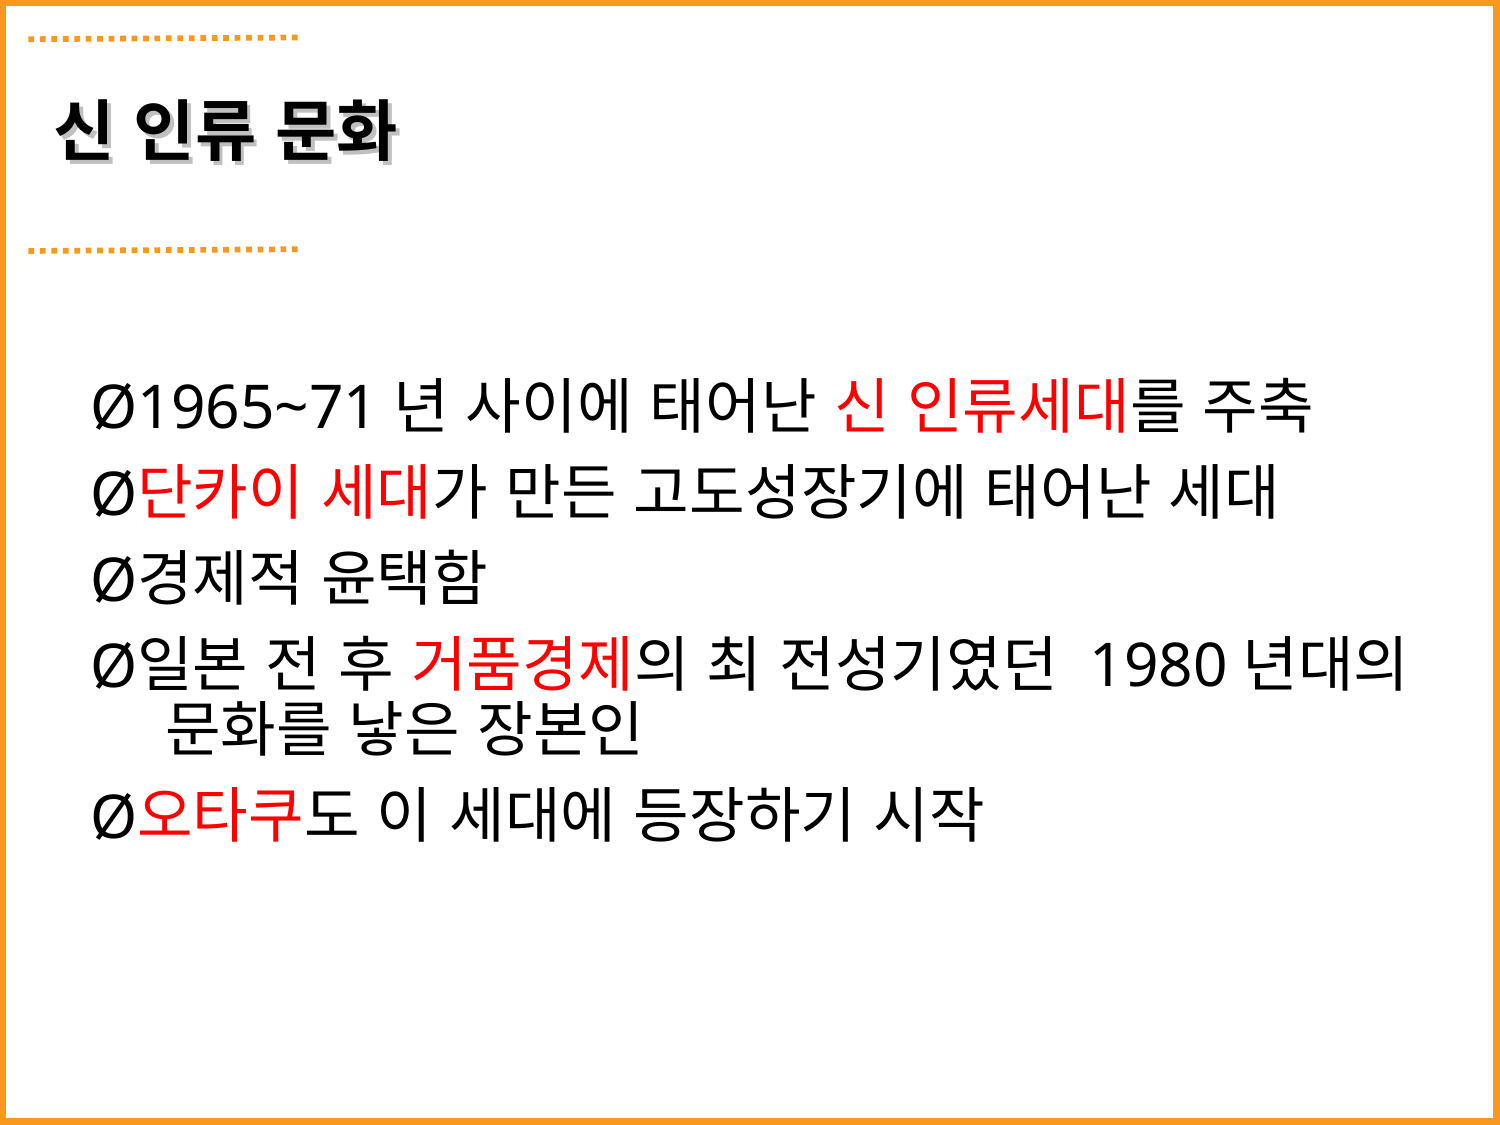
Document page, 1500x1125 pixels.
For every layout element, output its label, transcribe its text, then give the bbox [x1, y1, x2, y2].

text_box 1965~71년 사이에 태어난 신 인류세대를 주축 단카이 세대가 만든 고도성장기에 태어난 세대 경제적 윤택함 일본 전 후 거품경제의 최 전성기였던 1980년대의 문화를 낳은 장본인 오타쿠도 이 세대에 등장하기 시작 [75, 368, 1426, 1079]
text_box 신 인류 문화 [38, 90, 469, 183]
